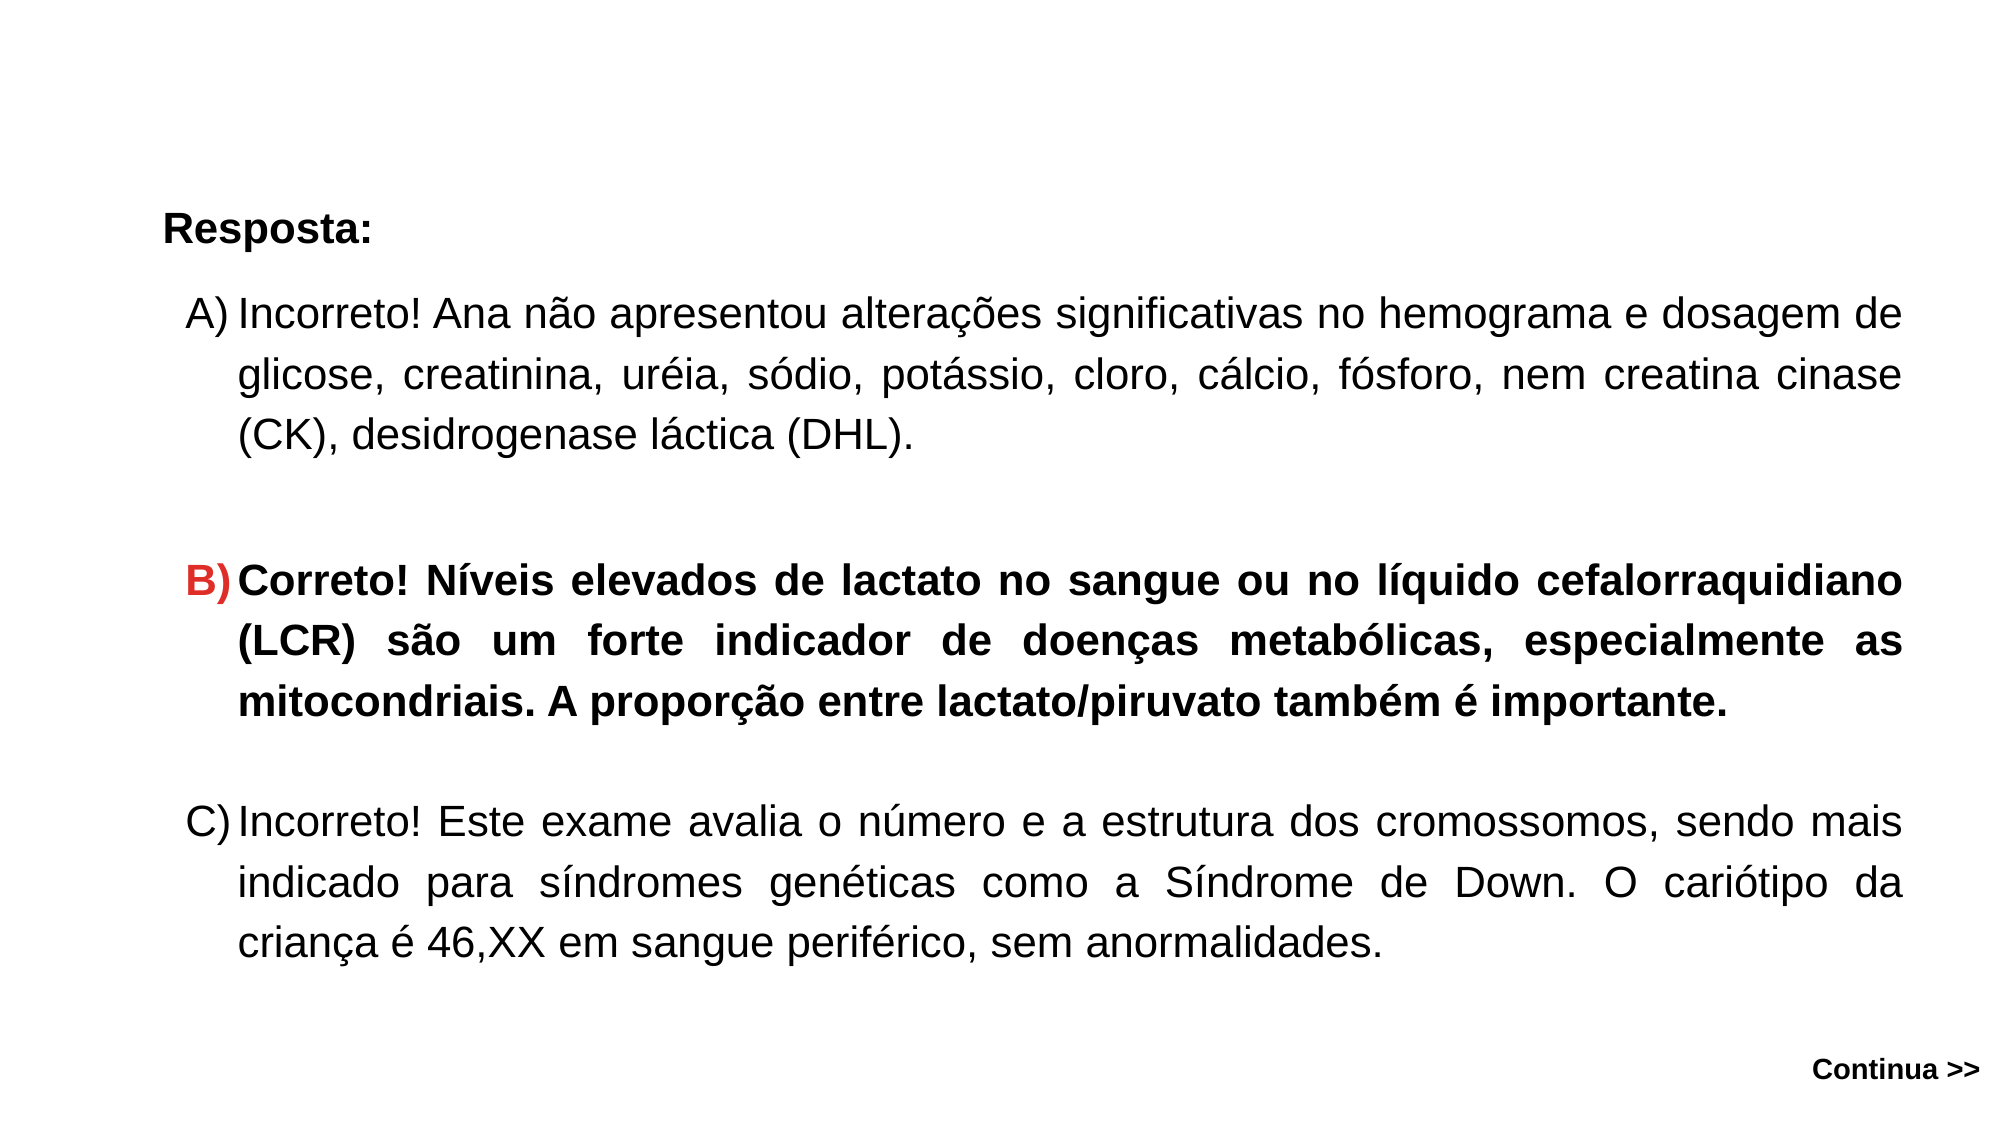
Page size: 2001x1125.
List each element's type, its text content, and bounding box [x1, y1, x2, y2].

text_box Continua >> [1797, 1032, 2000, 1101]
text_box Resposta: Incorreto! Ana não apresentou alterações significativas no hemograma e dosagem de glicose, creatinina, uréia, sódio, potássio, cloro, cálcio, fósforo, nem creatina cinase (CK), desidrogenase láctica (DHL). Correto! Níveis elevados de lactato no sangue ou no líquido cefalorraquidiano (LCR) são um forte indicador de doenças metabólicas, especialmente as mitocondriais. A proporção entre lactato/piruvato também é importante. Incorreto! Este exame avalia o número e a estrutura dos cromossomos, sendo mais indicado para síndromes genéticas como a Síndrome de Down. O cariótipo da criança é 46,XX em sangue periférico, sem anormalidades. [147, 177, 1920, 982]
